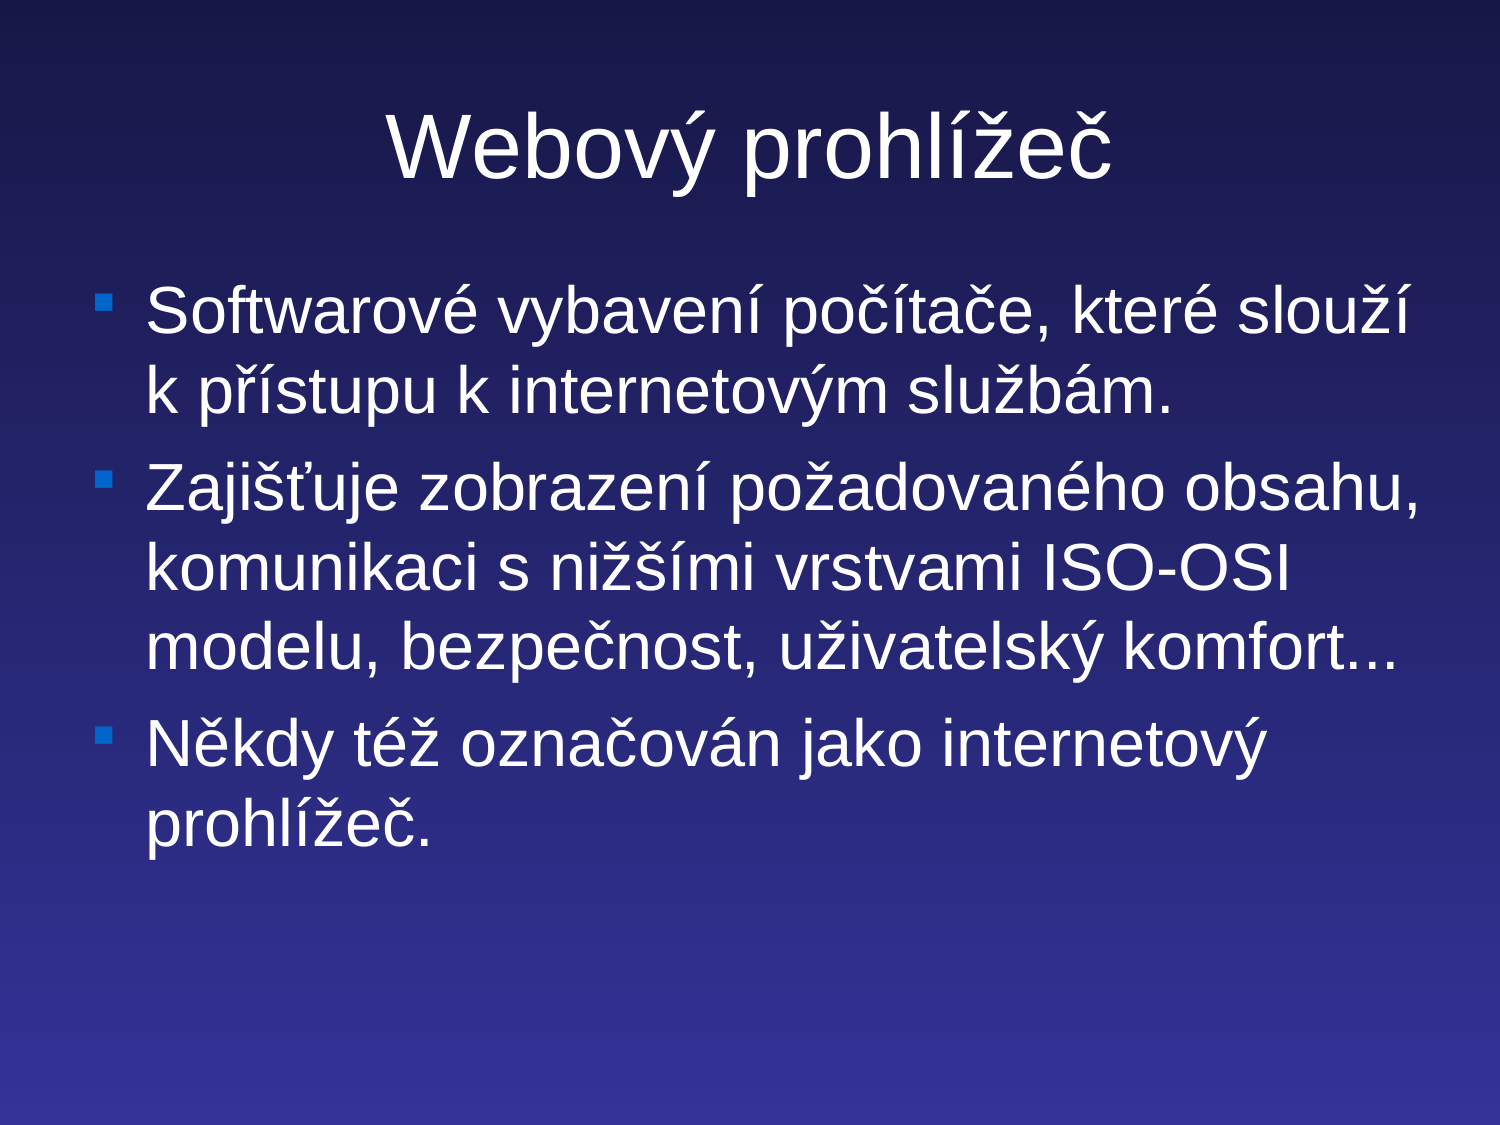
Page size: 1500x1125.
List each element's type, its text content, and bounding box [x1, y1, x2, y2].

title Webový prohlížeč [75, 45, 1426, 233]
list Softwarové vybavení počítače, které slouží k přístupu k internetovým službám. Zajišťuje zobrazení požadovaného obsahu, komunikaci s nižšími vrstvami ISO-OSI modelu, bezpečnost, uživatelský komfort... Někdy též označován jako internetový prohlížeč. [75, 262, 1426, 993]
